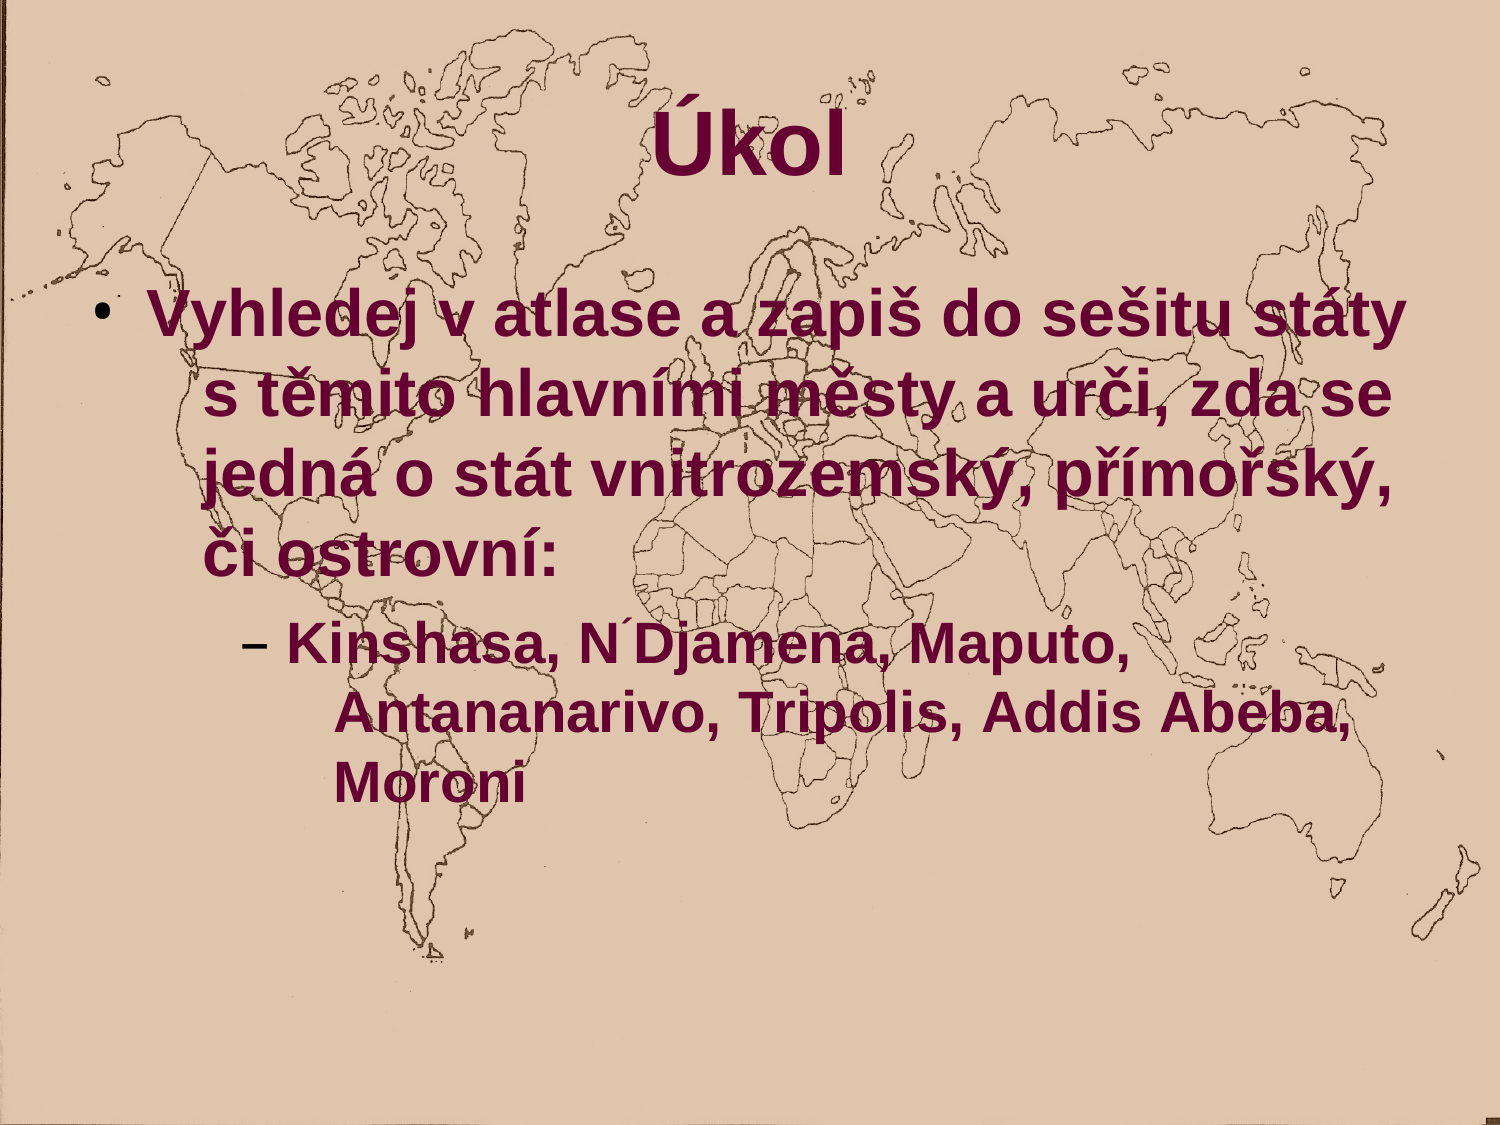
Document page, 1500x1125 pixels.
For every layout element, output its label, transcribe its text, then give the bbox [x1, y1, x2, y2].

list Vyhledej v atlase a zapiš do sešitu státy s těmito hlavními městy a urči, zda se jedná o stát vnitrozemský, přímořský, či ostrovní: Kinshasa, N´Djamena, Maputo, Antananarivo, Tripolis, Addis Abeba, Moroni [75, 262, 1426, 1005]
title Úkol [75, 45, 1426, 233]
